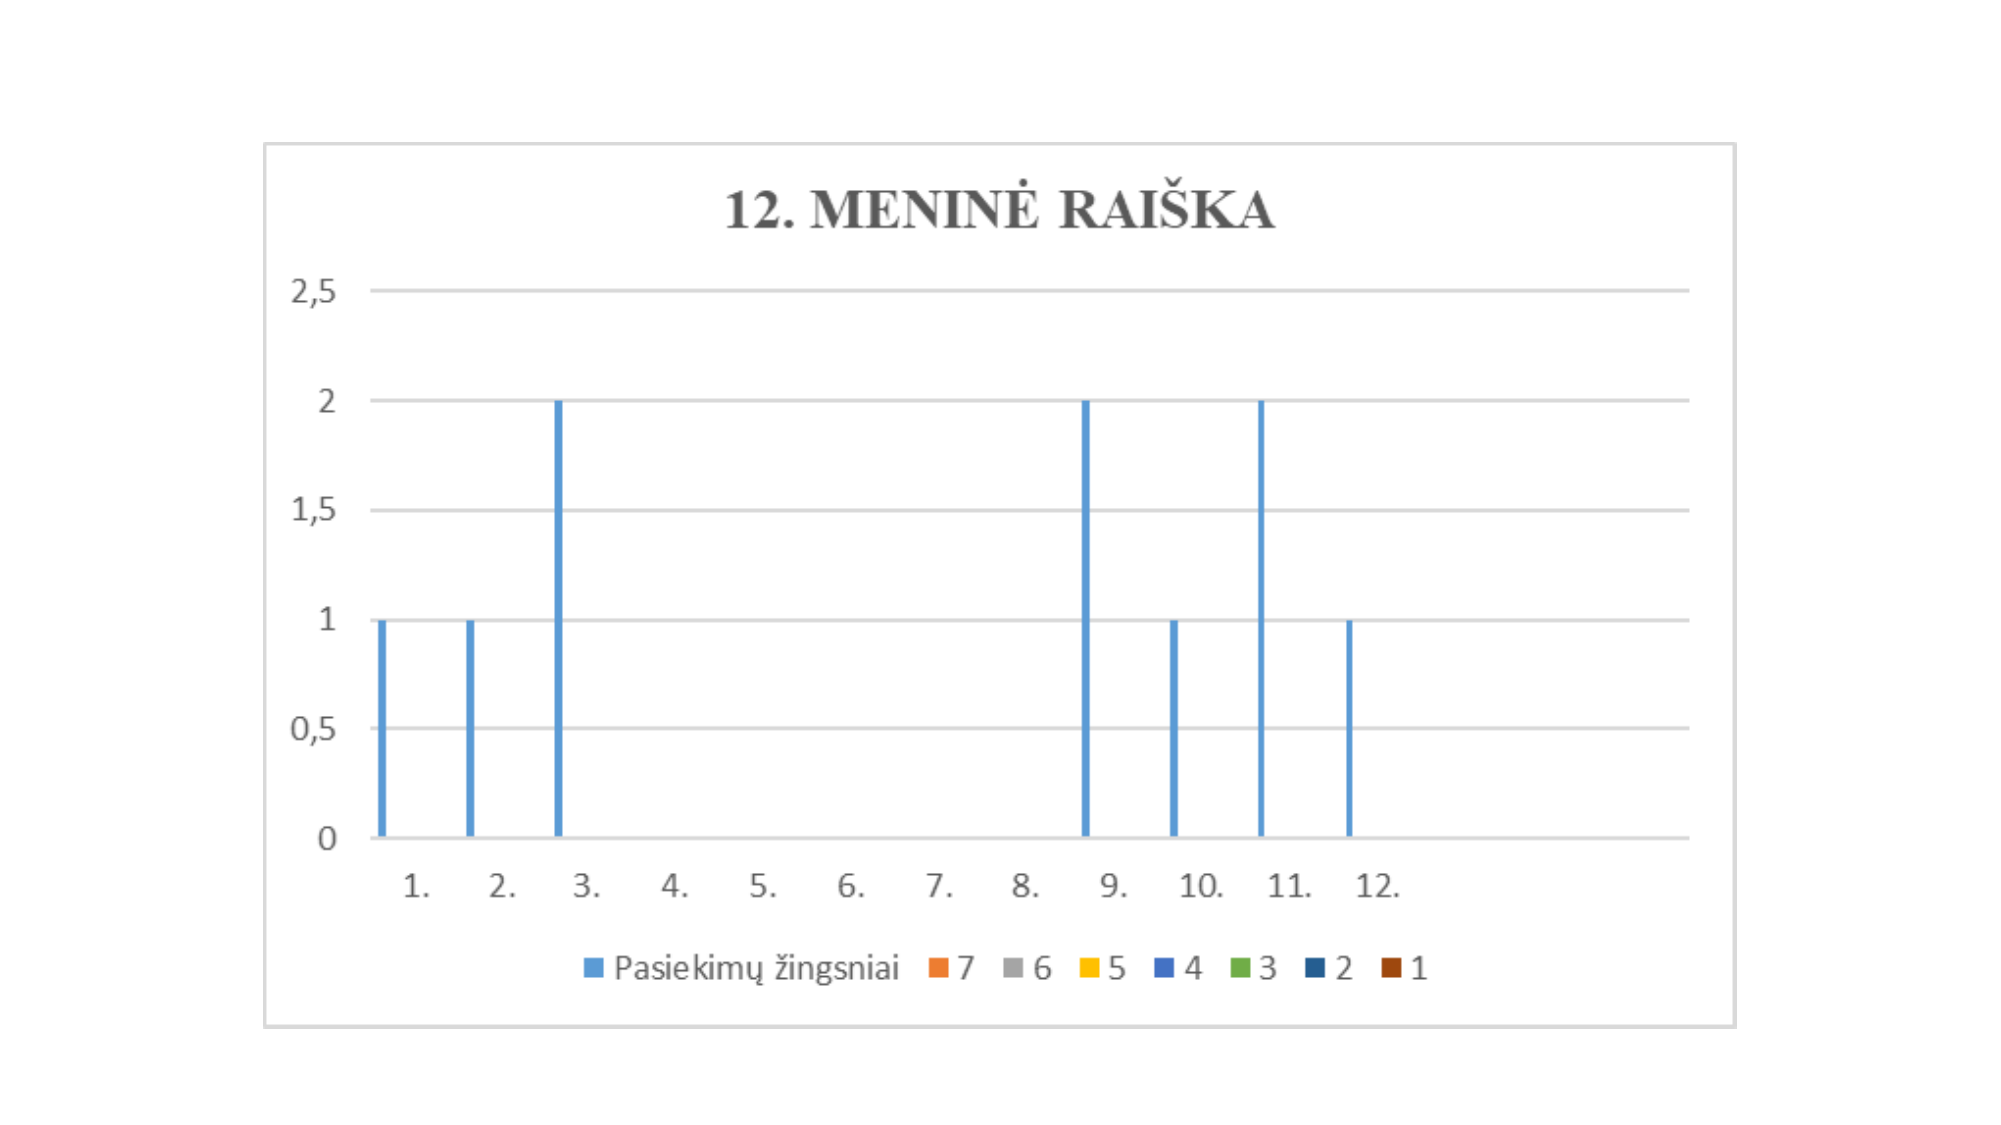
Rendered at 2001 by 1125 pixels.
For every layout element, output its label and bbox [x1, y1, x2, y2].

picture [263, 142, 1737, 1029]
